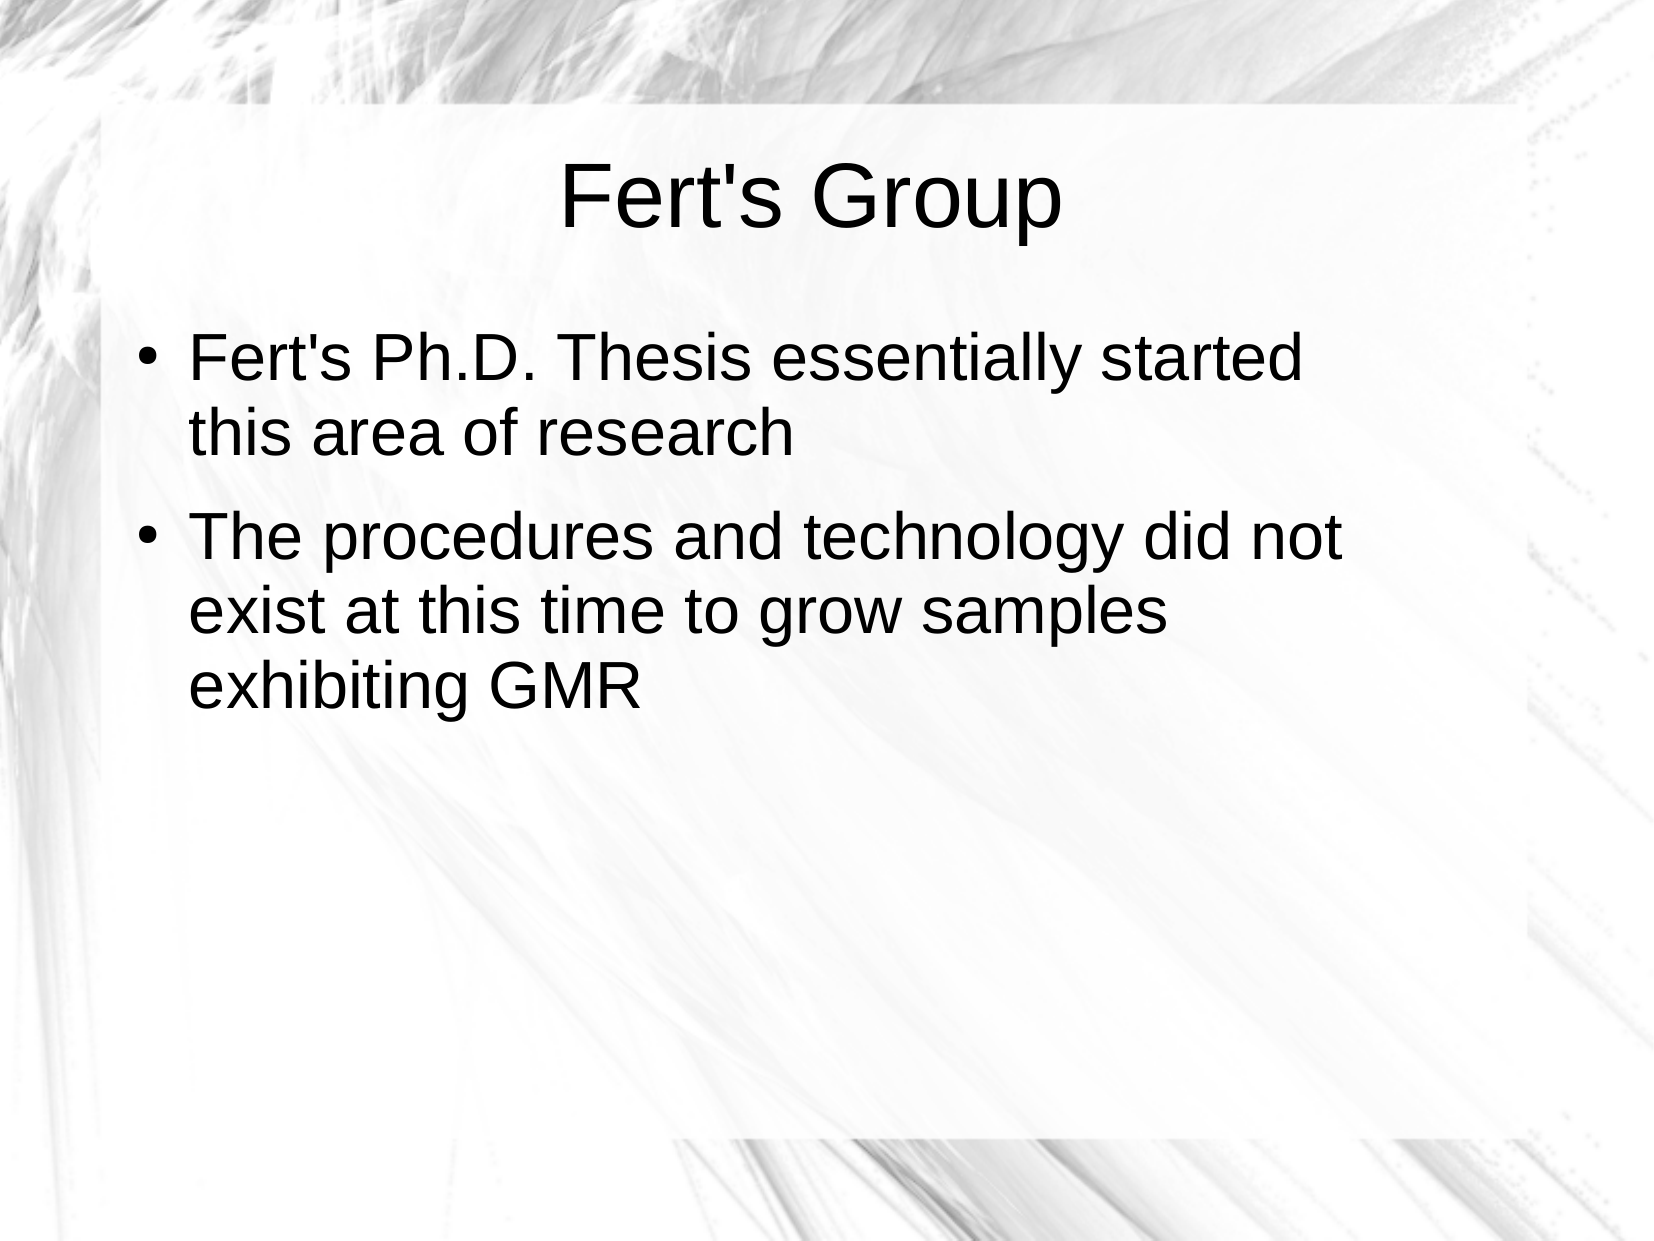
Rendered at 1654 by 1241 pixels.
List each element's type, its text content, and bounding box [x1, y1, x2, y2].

list Fert's Ph.D. Thesis essentially started this area of research The procedures and technology did not exist at this time to grow samples exhibiting GMR [118, 319, 1351, 1051]
picture [0, 0, 1654, 1241]
title Fert's Group [118, 119, 1506, 273]
